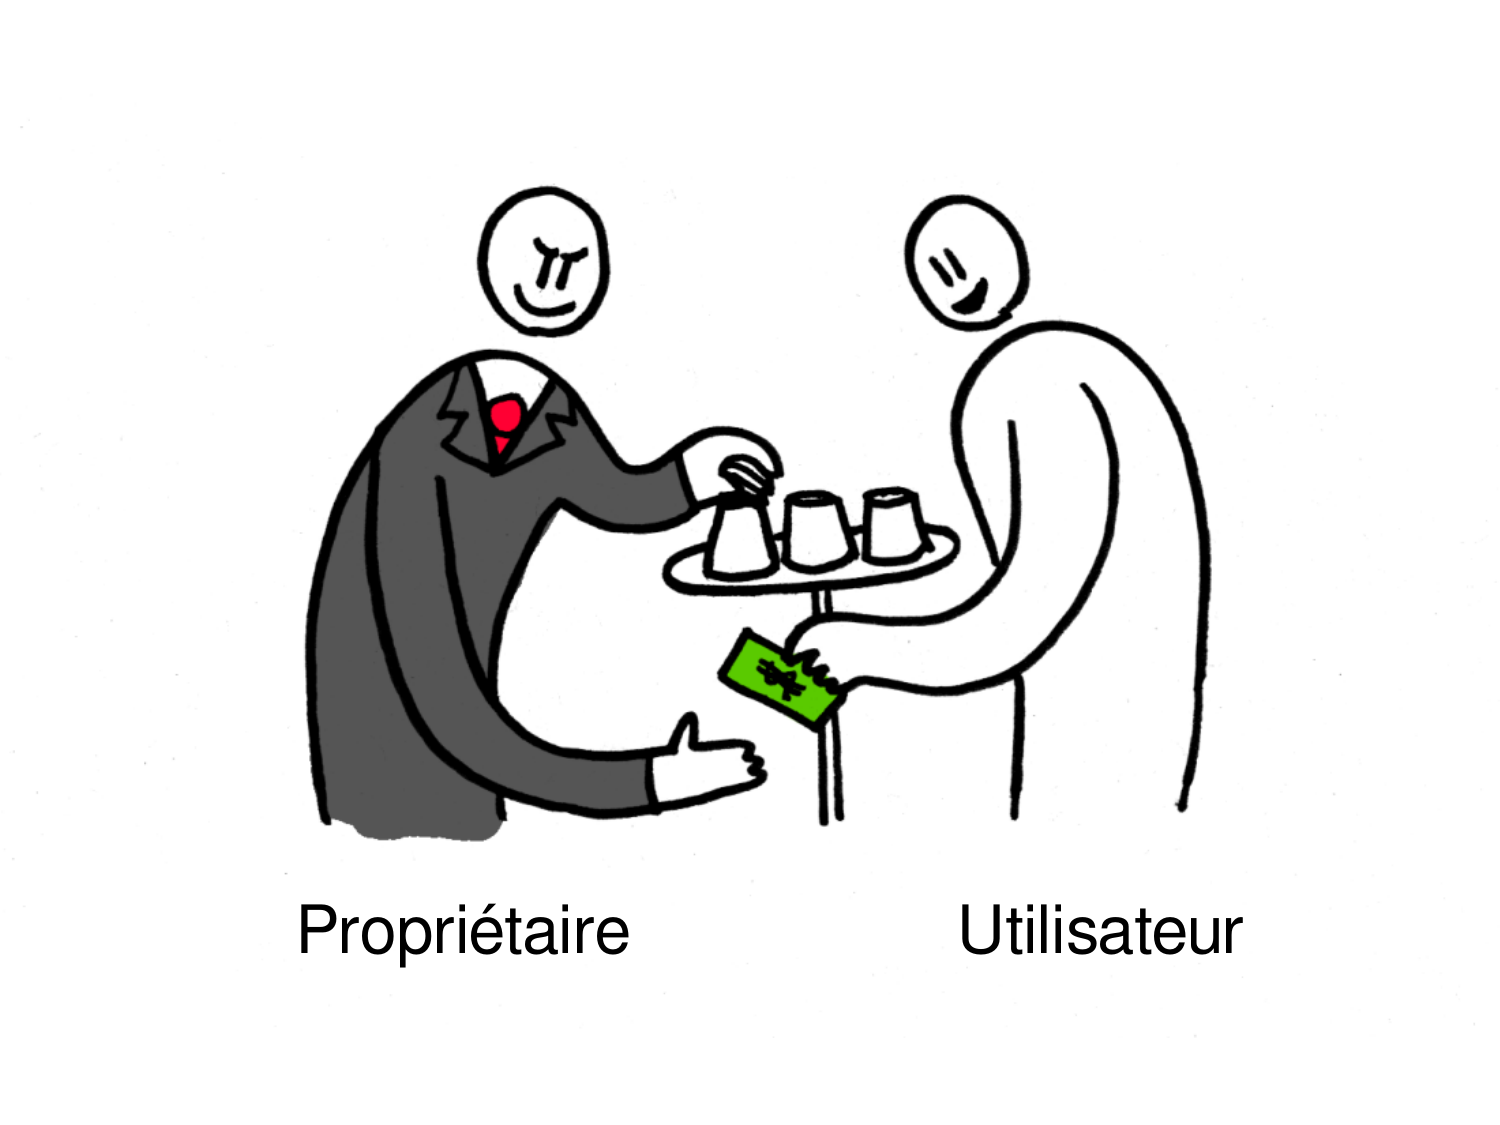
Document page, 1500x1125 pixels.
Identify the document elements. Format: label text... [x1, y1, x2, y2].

text_box Propriétaire [192, 885, 735, 976]
text_box Utilisateur [830, 885, 1373, 976]
picture [0, 87, 1500, 1038]
